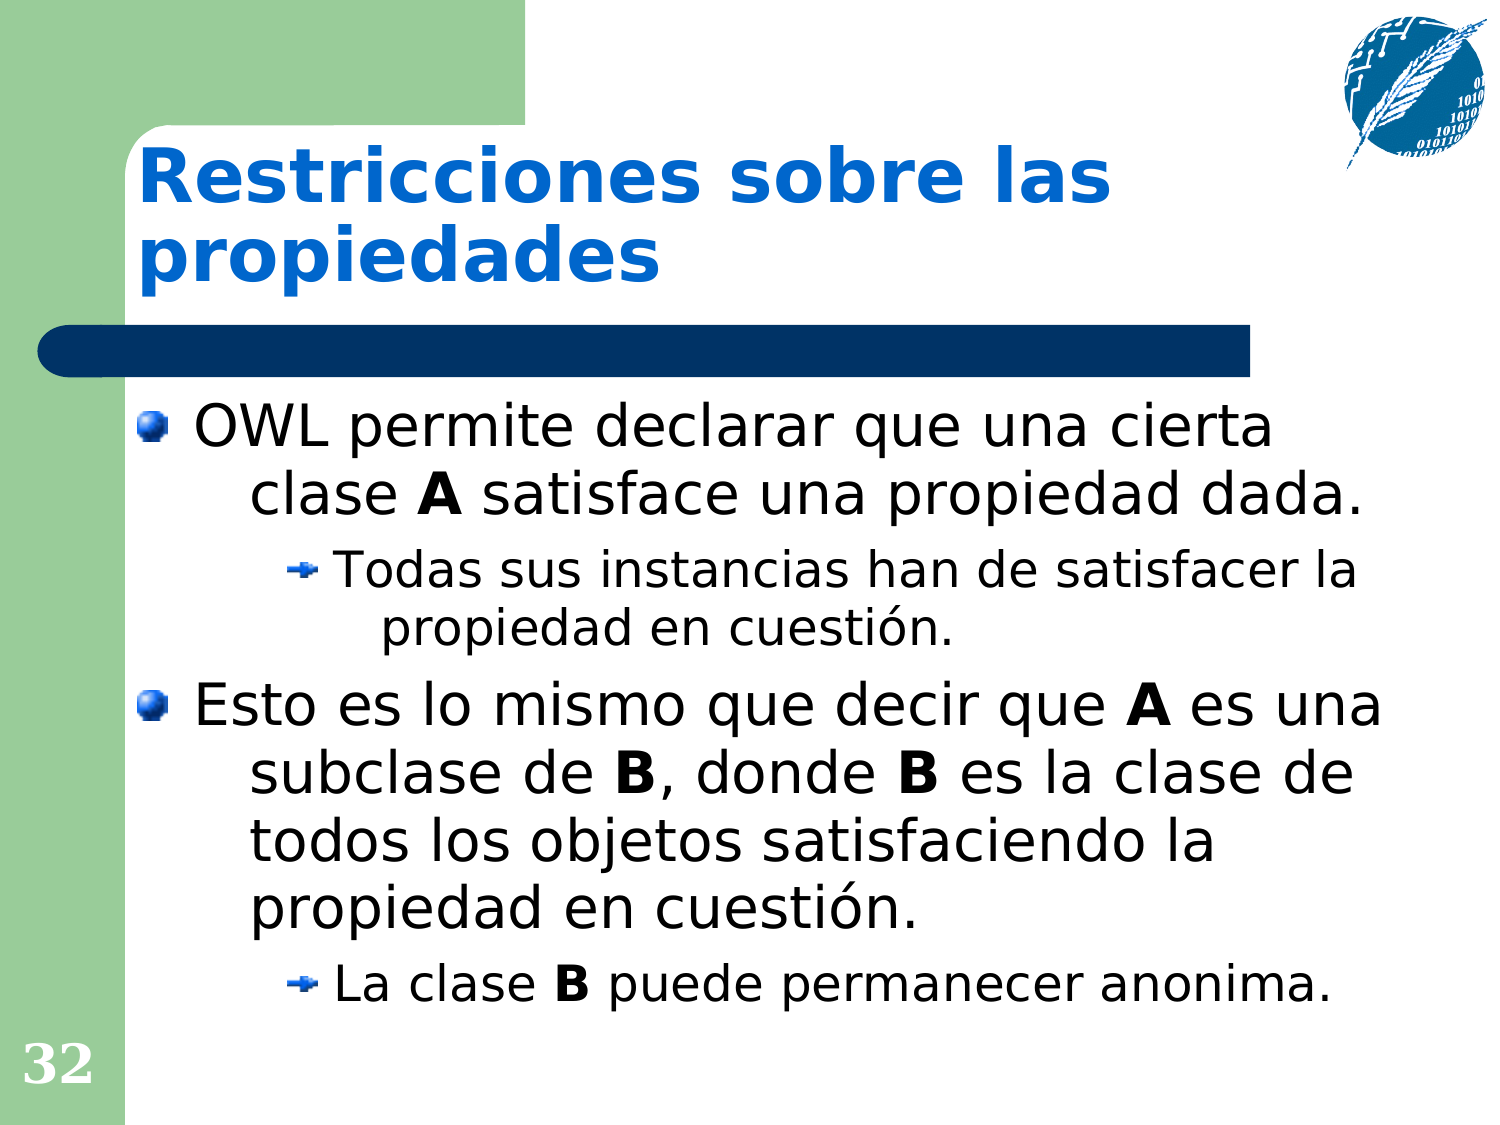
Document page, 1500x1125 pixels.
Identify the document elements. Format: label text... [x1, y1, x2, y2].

picture [1341, 15, 1487, 172]
picture [1416, 140, 1425, 149]
list OWL permite declarar que una cierta clase A satisface una propiedad dada. Todas sus instancias han de satisfacer la propiedad en cuestión. Esto es lo mismo que decir que A es una subclase de B, donde B es la clase de todos los objetos satisfaciendo la propiedad en cuestión. La clase B puede permanecer anonima. [137, 392, 1400, 1116]
title Restricciones sobre las propiedades [136, 135, 1413, 302]
picture [1436, 127, 1450, 136]
picture [1427, 138, 1431, 148]
picture [1433, 139, 1440, 147]
